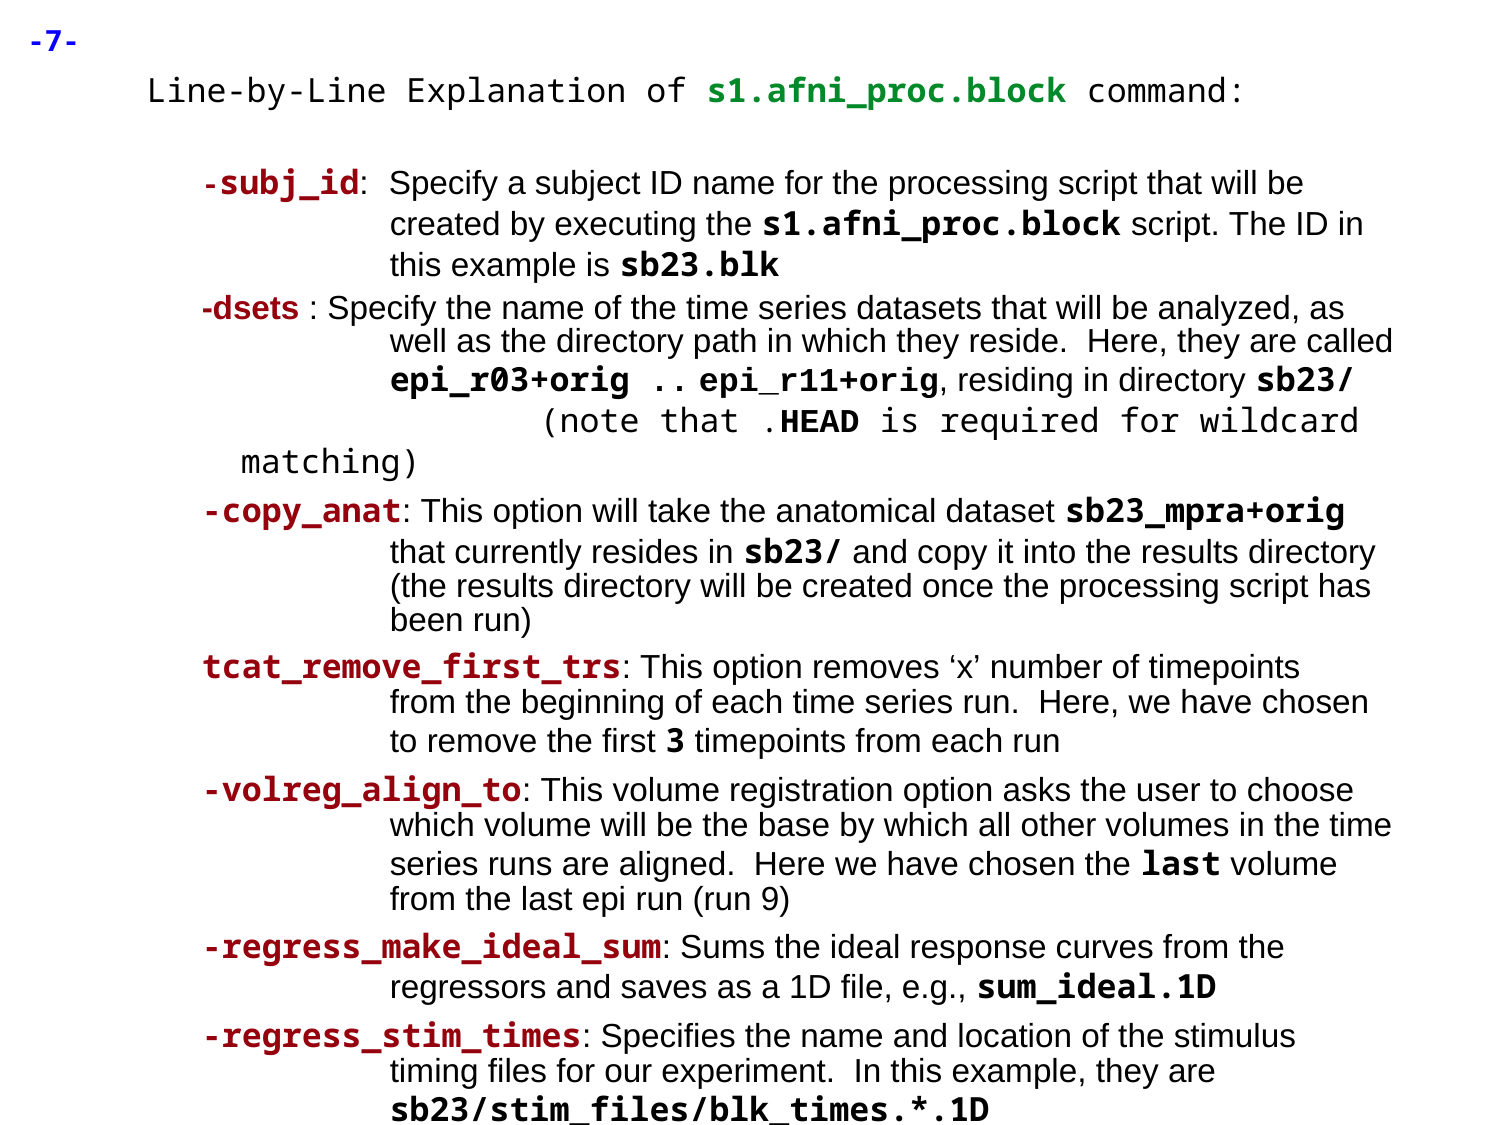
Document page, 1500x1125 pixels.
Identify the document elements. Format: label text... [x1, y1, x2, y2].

list Line-by-Line Explanation of s1.afni_proc.block command: -subj_id: Specify a subject ID name for the processing script that will be created by executing the s1.afni_proc.block script. The ID in this example is sb23.blk -dsets : Specify the name of the time series datasets that will be analyzed, as well as the directory path in which they reside. Here, they are called epi_r03+orig .. epi_r11+orig, residing in directory sb23/ (note that .HEAD is required for wildcard matching) -copy_anat: This option will take the anatomical dataset sb23_mpra+orig that currently resides in sb23/ and copy it into the results directory (the results directory will be created once the processing script has been run) tcat_remove_first_trs: This option removes ‘x’ number of timepoints from the beginning of each time series run. Here, we have chosen to remove the first 3 timepoints from each run -volreg_align_to: This volume registration option asks the user to choose which volume will be the base by which all other volumes in the time series runs are aligned. Here we have chosen the last volume from the last epi run (run 9) -regress_make_ideal_sum: Sums the ideal response curves from the regressors and saves as a 1D file, e.g., sum_ideal.1D -regress_stim_times: Specifies the name and location of the stimulus timing files for our experiment. In this example, they are sb23/stim_files/blk_times.*.1D [75, 62, 1426, 1101]
